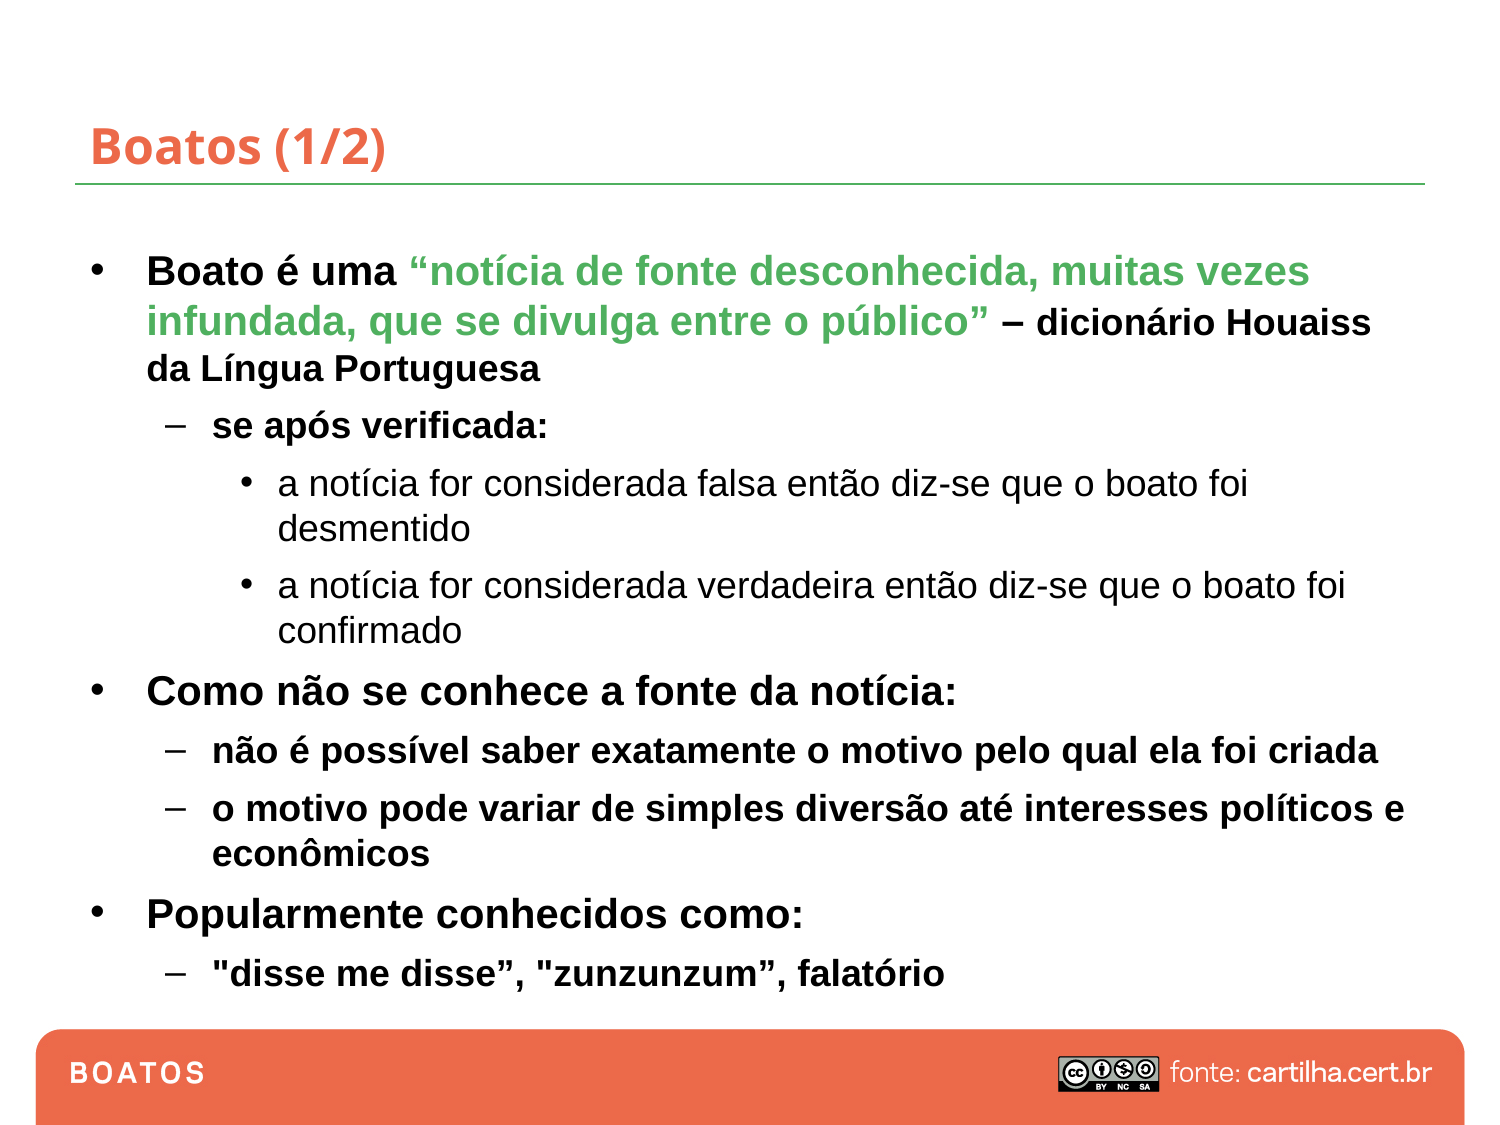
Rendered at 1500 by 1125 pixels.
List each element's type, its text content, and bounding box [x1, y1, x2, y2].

list Boato é uma “notícia de fonte desconhecida, muitas vezes infundada, que se divulga entre o público” – dicionário Houaiss da Língua Portuguesa se após verificada: a notícia for considerada falsa então diz-se que o boato foi desmentido a notícia for considerada verdadeira então diz-se que o boato foi confirmado Como não se conhece a fonte da notícia: não é possível saber exatamente o motivo pelo qual ela foi criada o motivo pode variar de simples diversão até interesses políticos e econômicos Popularmente conhecidos como: "disse me disse”, "zunzunzum”, falatório [75, 236, 1425, 979]
title Boatos (1/2) [75, 54, 1425, 182]
picture [0, 0, 1500, 1125]
